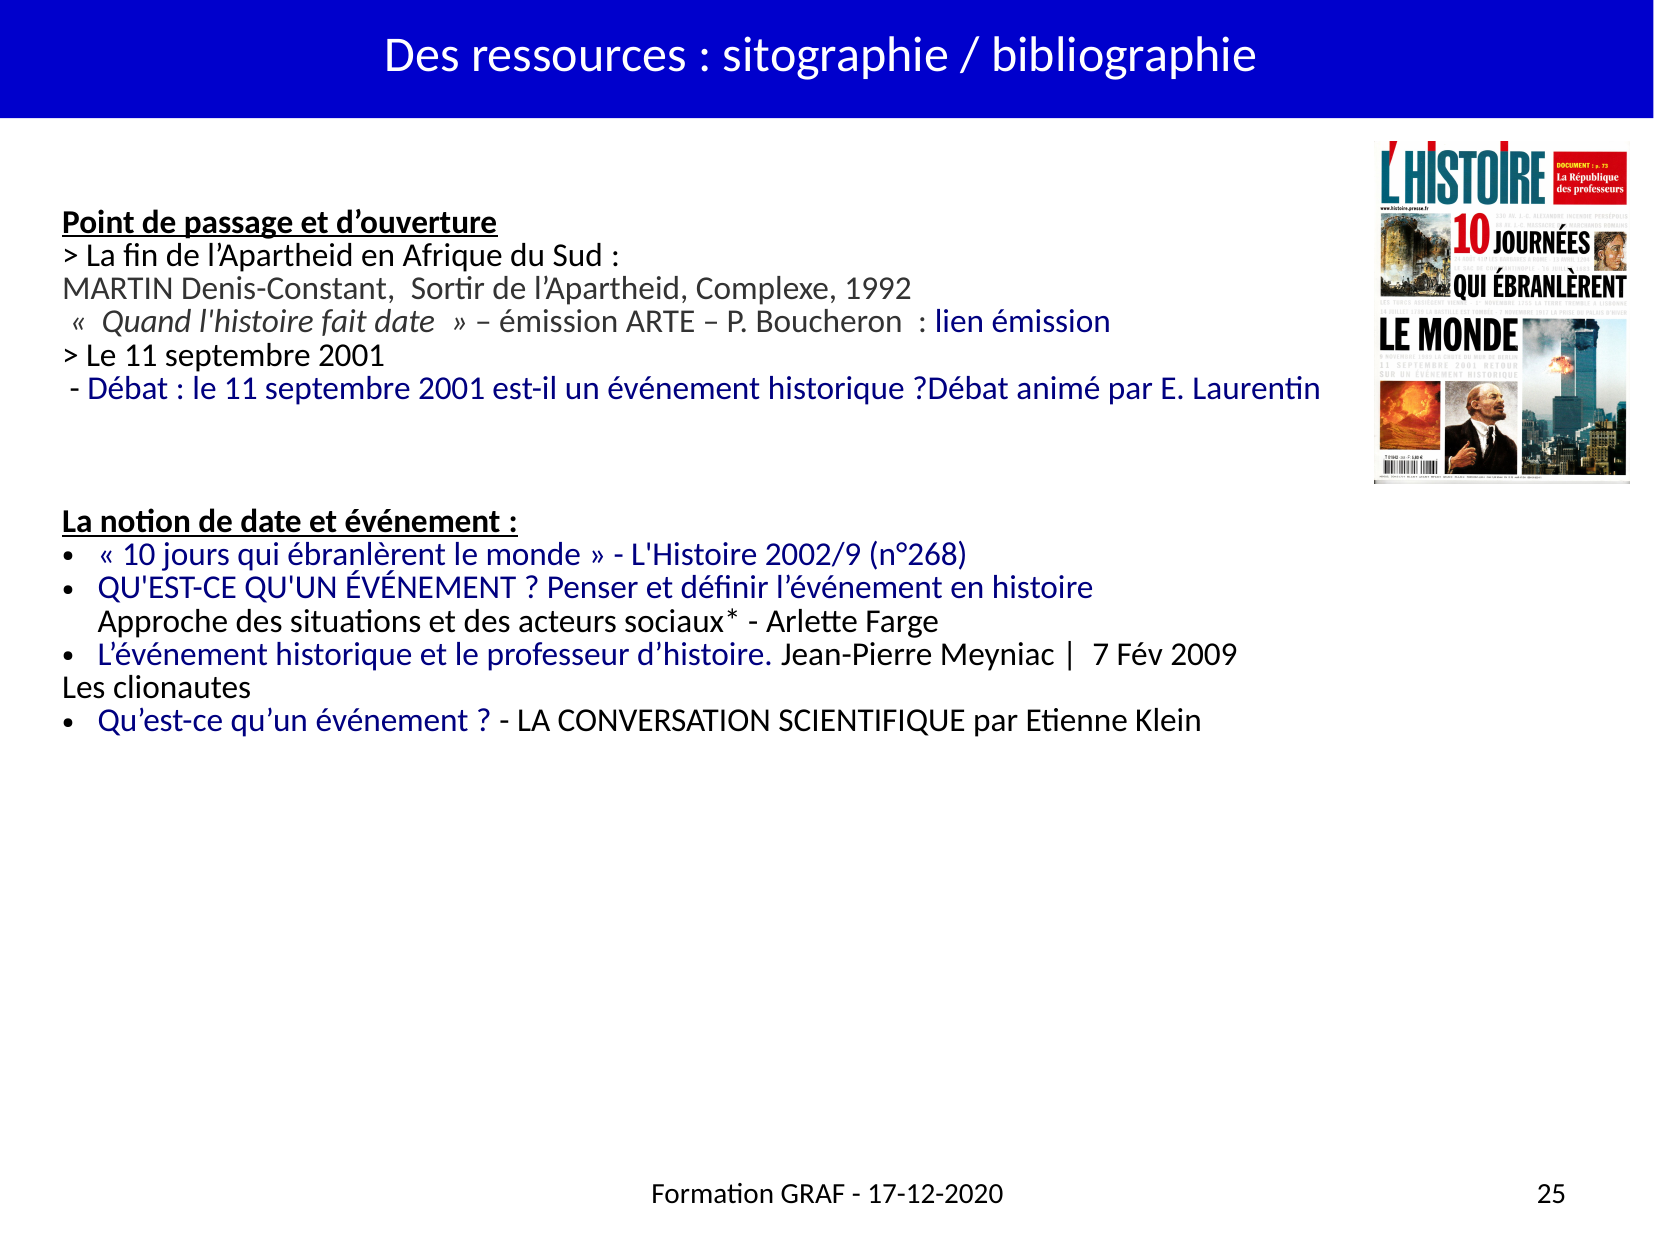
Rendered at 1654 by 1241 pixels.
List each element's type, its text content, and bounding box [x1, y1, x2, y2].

title Des ressources : sitographie / bibliographie [0, 0, 1654, 119]
text_box Point de passage et d’ouverture > La fin de l’Apartheid en Afrique du Sud : MARTIN Denis-Constant, Sortir de l’Apartheid, Complexe, 1992 « Quand l'histoire fait date » – émission ARTE – P. Boucheron : lien émission > Le 11 septembre 2001 - Débat : le 11 septembre 2001 est-il un événement historique ?Débat animé par E. Laurentin La notion de date et événement : « 10 jours qui ébranlèrent le monde » - L'Histoire 2002/9 (n°268) QU'EST-CE QU'UN ÉVÉNEMENT ? Penser et définir l’événement en histoire Approche des situations et des acteurs sociaux* - Arlette Farge L’événement historique et le professeur d’histoire. Jean-Pierre Meyniac | 7 Fév 2009 Les clionautes Qu’est-ce qu’un événement ? - LA CONVERSATION SCIENTIFIQUE par Etienne Klein [47, 200, 1524, 868]
picture [1374, 141, 1630, 484]
